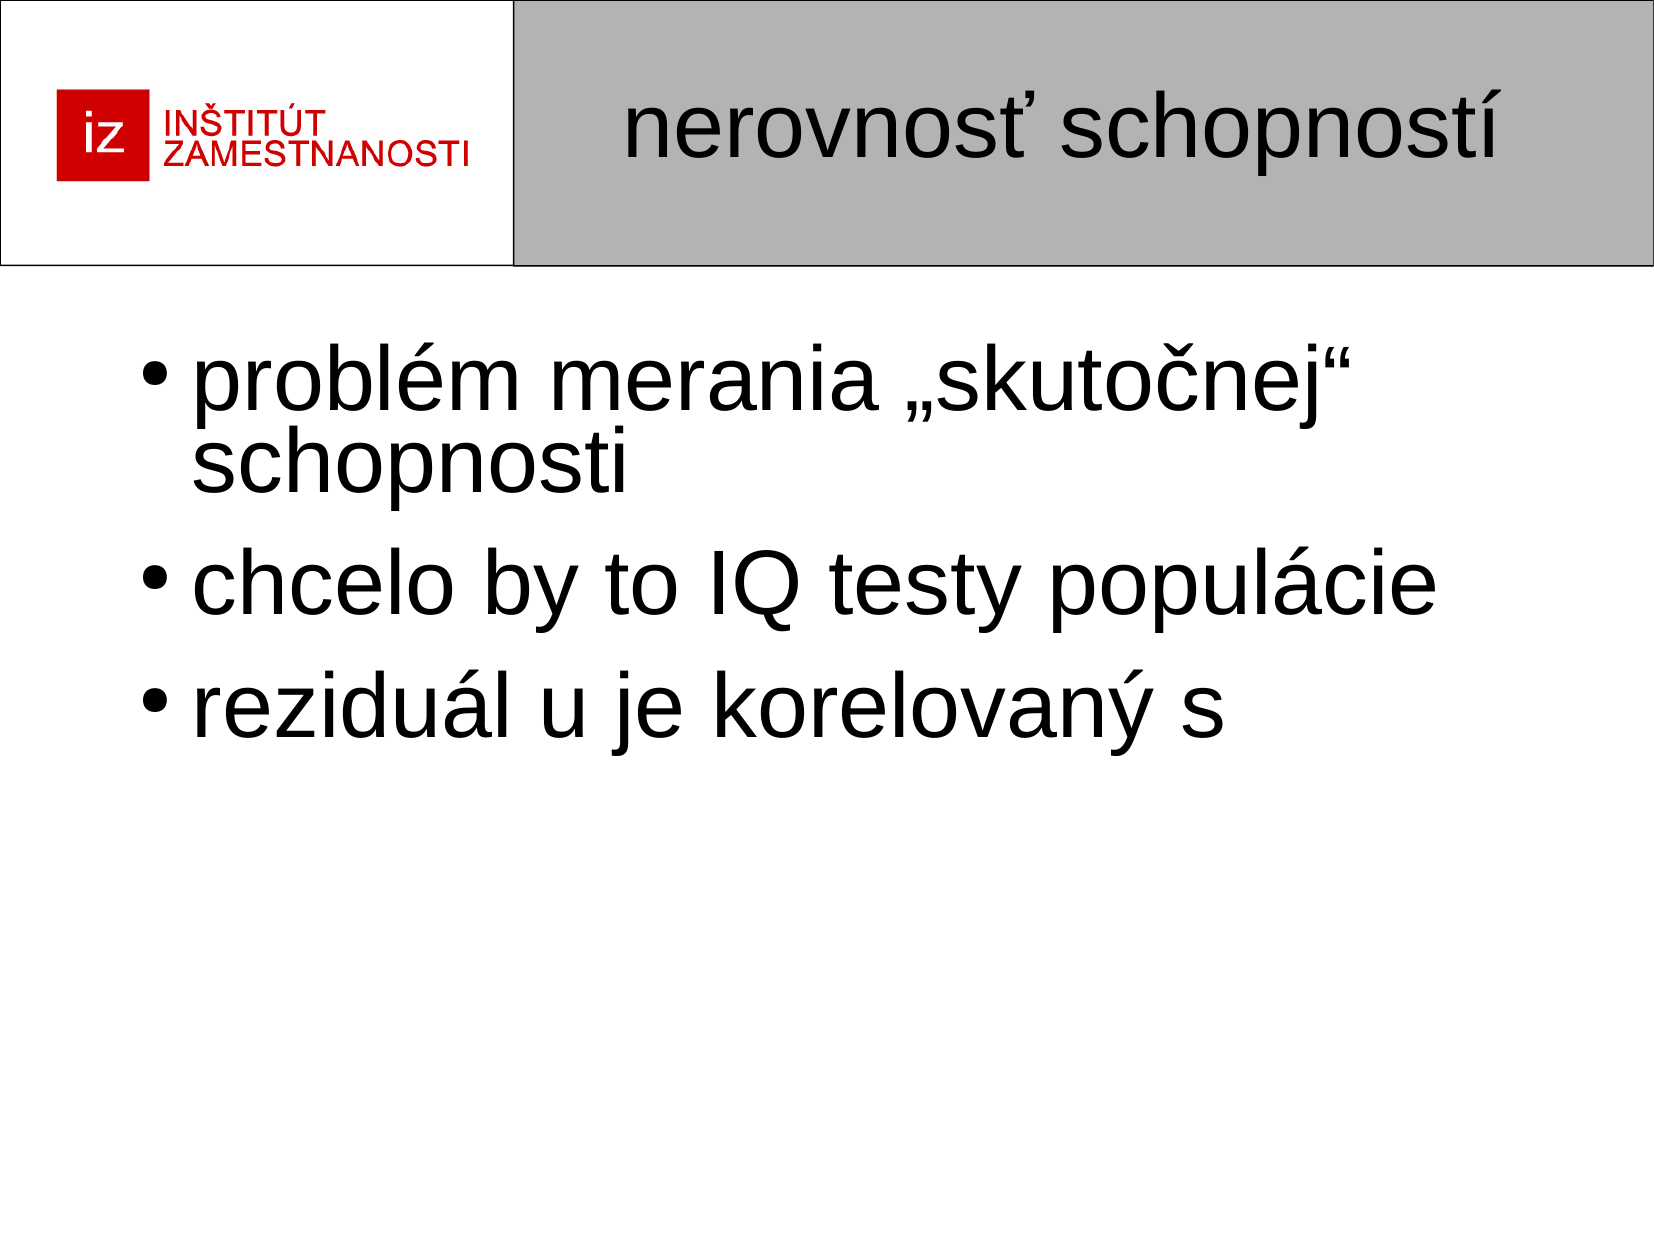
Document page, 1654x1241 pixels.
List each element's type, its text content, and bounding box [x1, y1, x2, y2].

list problém merania „skutočnej“ schopnosti chcelo by to IQ testy populácie reziduál u je korelovaný s [121, 344, 1533, 1112]
picture [5, 8, 512, 257]
title nerovnosť schopností [561, 37, 1565, 229]
